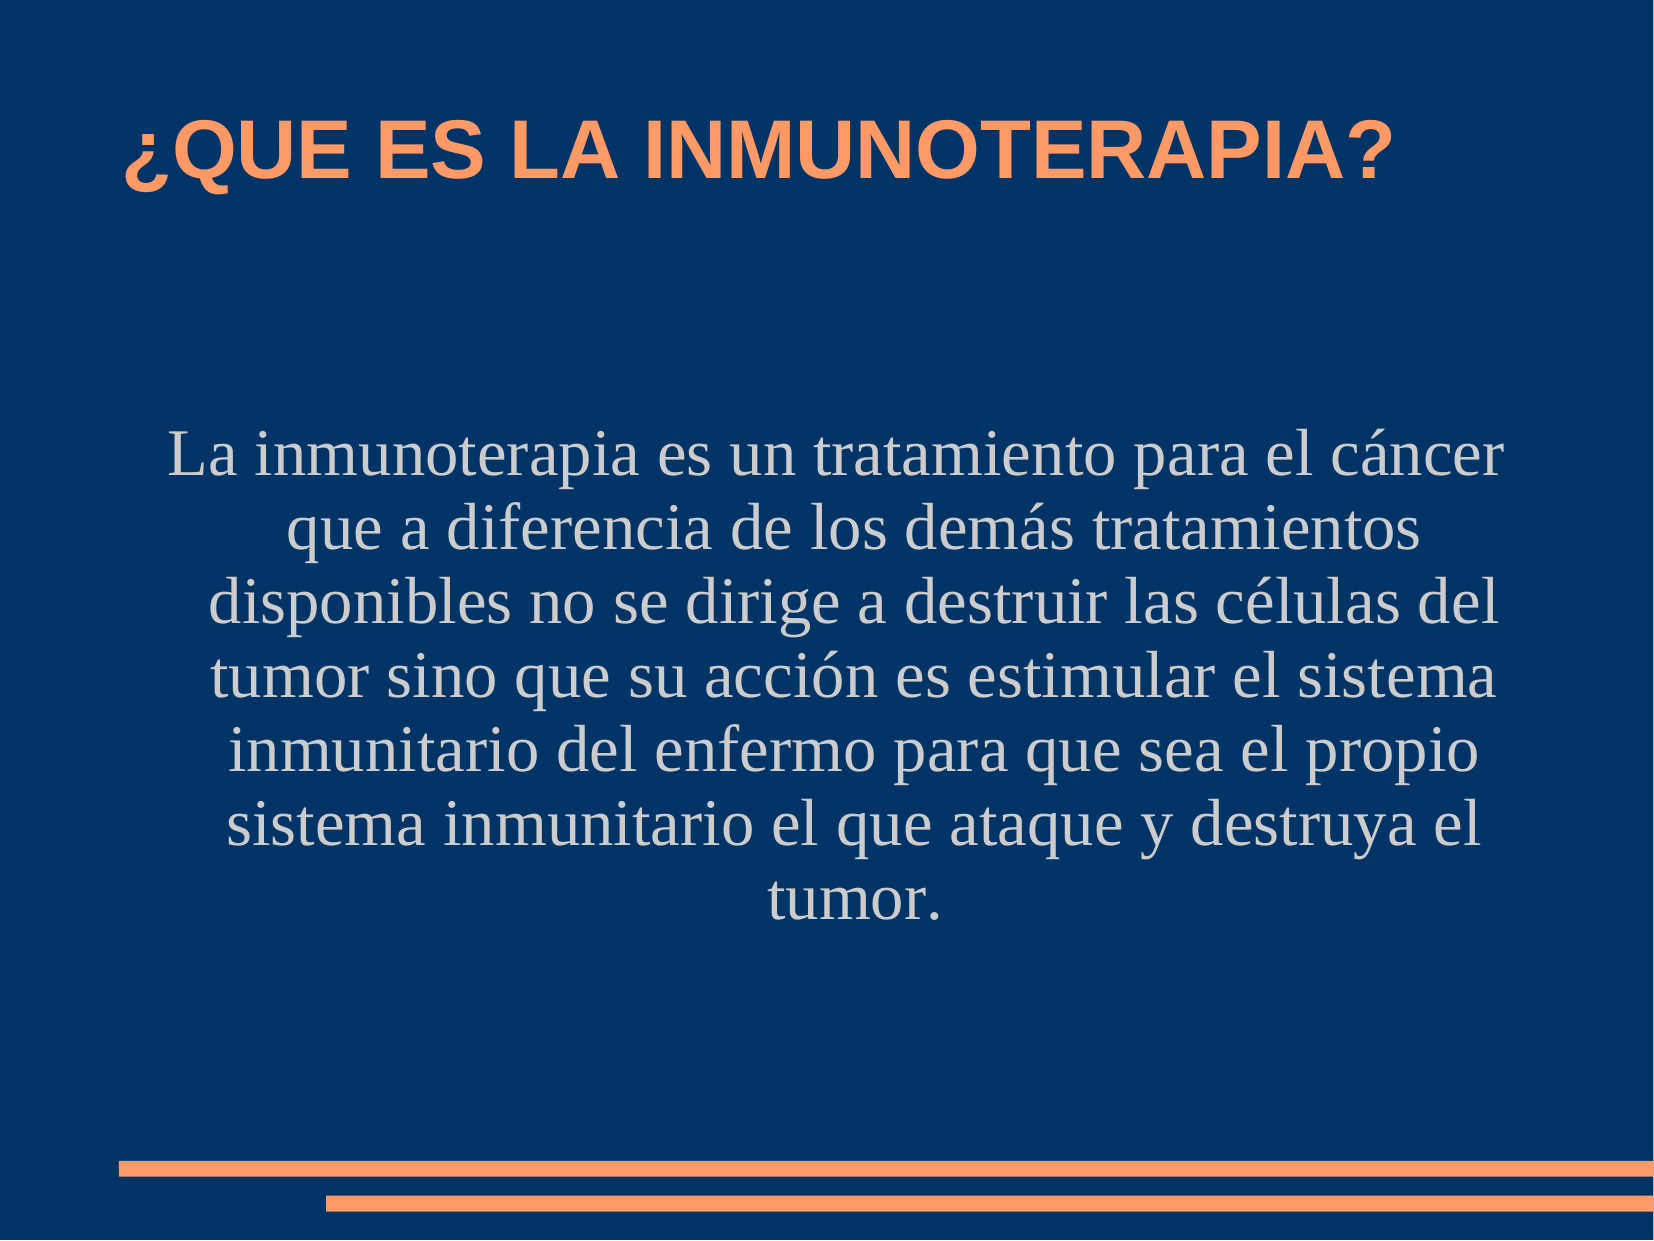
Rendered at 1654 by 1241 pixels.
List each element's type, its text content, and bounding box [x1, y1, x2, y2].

title ¿QUE ES LA INMUNOTERAPIA? [121, 46, 1534, 254]
subtitle La inmunoterapia es un tratamiento para el cáncer que a diferencia de los demás tratamientos disponibles no se dirige a destruir las células del tumor sino que su acción es estimular el sistema inmunitario del enfermo para que sea el propio sistema inmunitario el que ataque y destruya el tumor. [118, 265, 1558, 1085]
